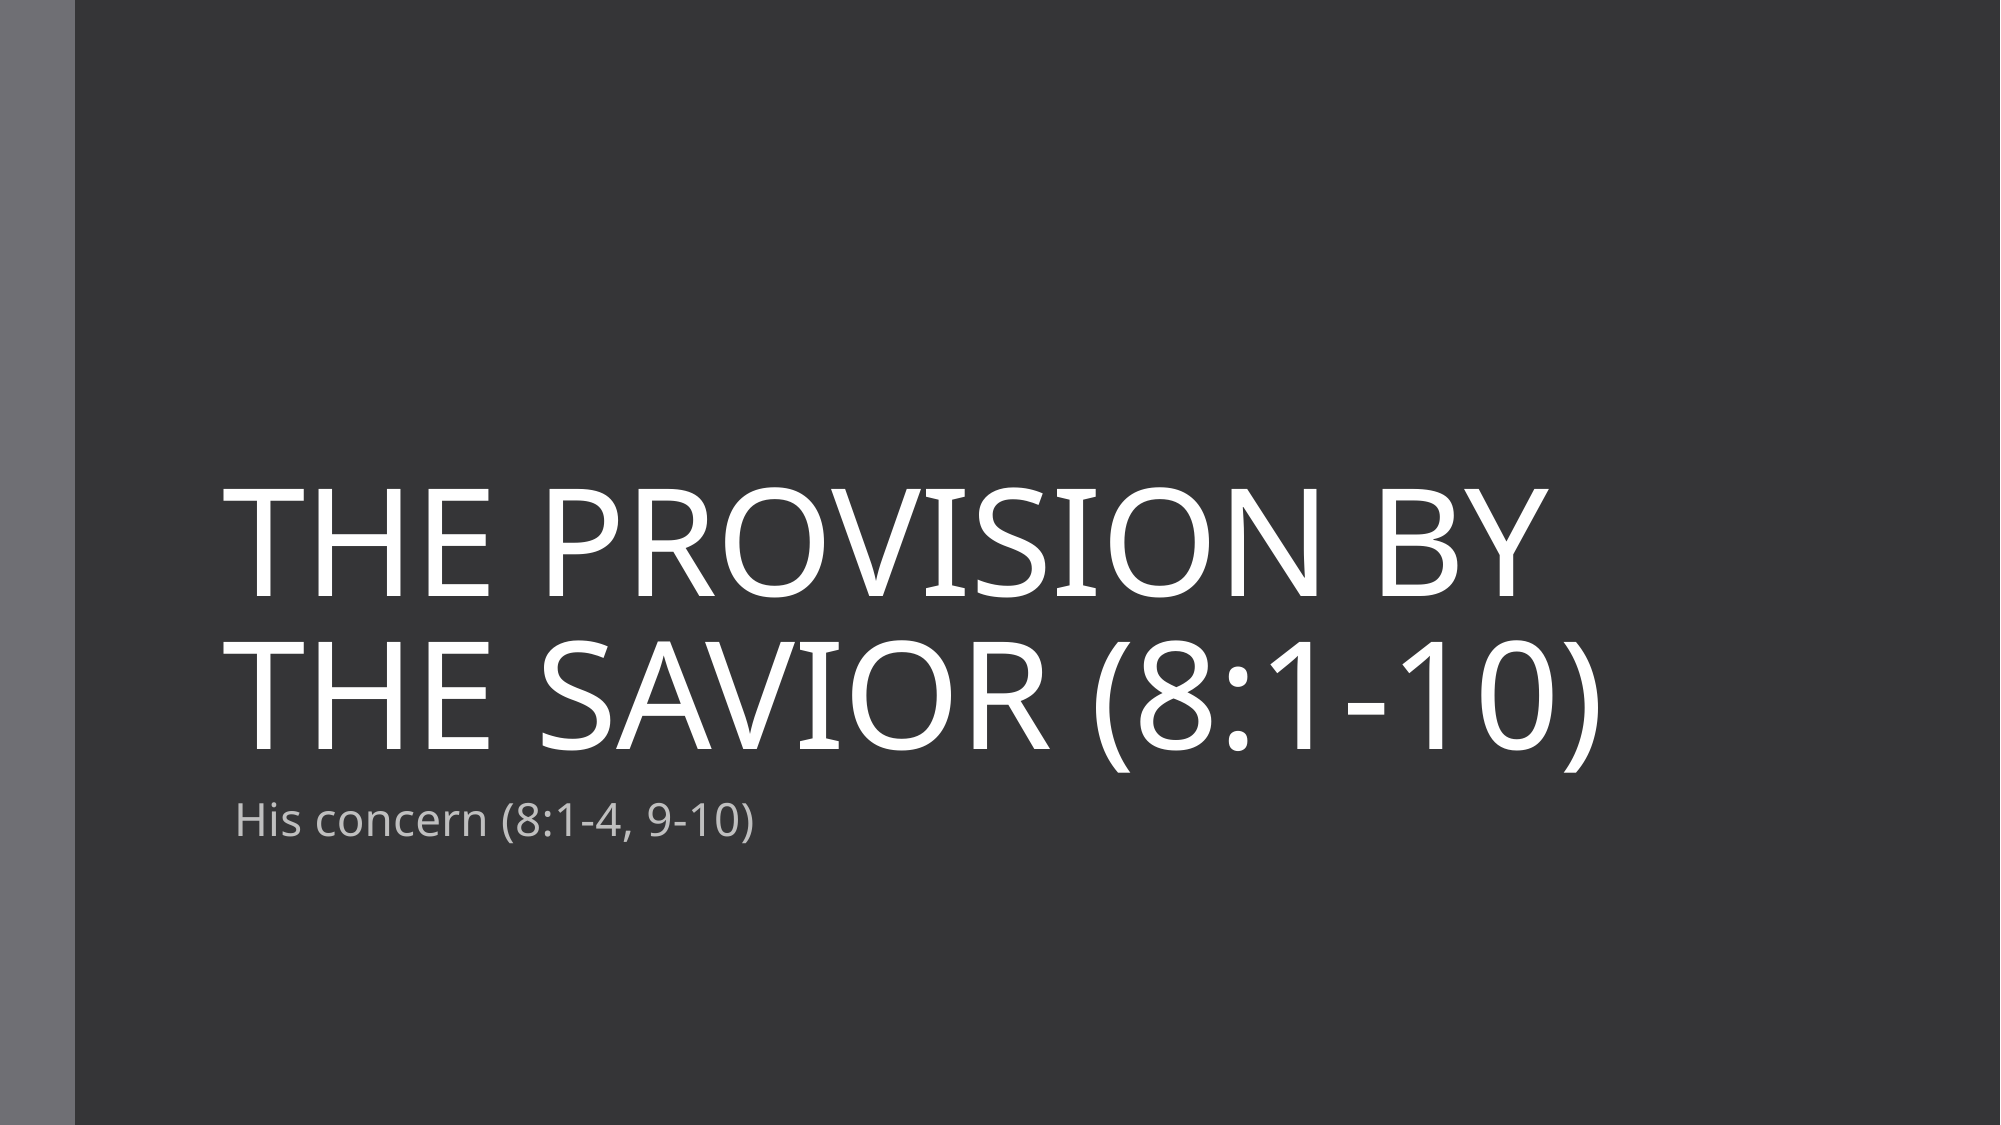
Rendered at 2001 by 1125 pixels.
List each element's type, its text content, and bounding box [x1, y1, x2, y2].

subtitle His concern (8:1-4, 9-10) [206, 787, 1752, 1066]
title THE PROVISION BY THE SAVIOR (8:1-10) [206, 124, 1752, 787]
